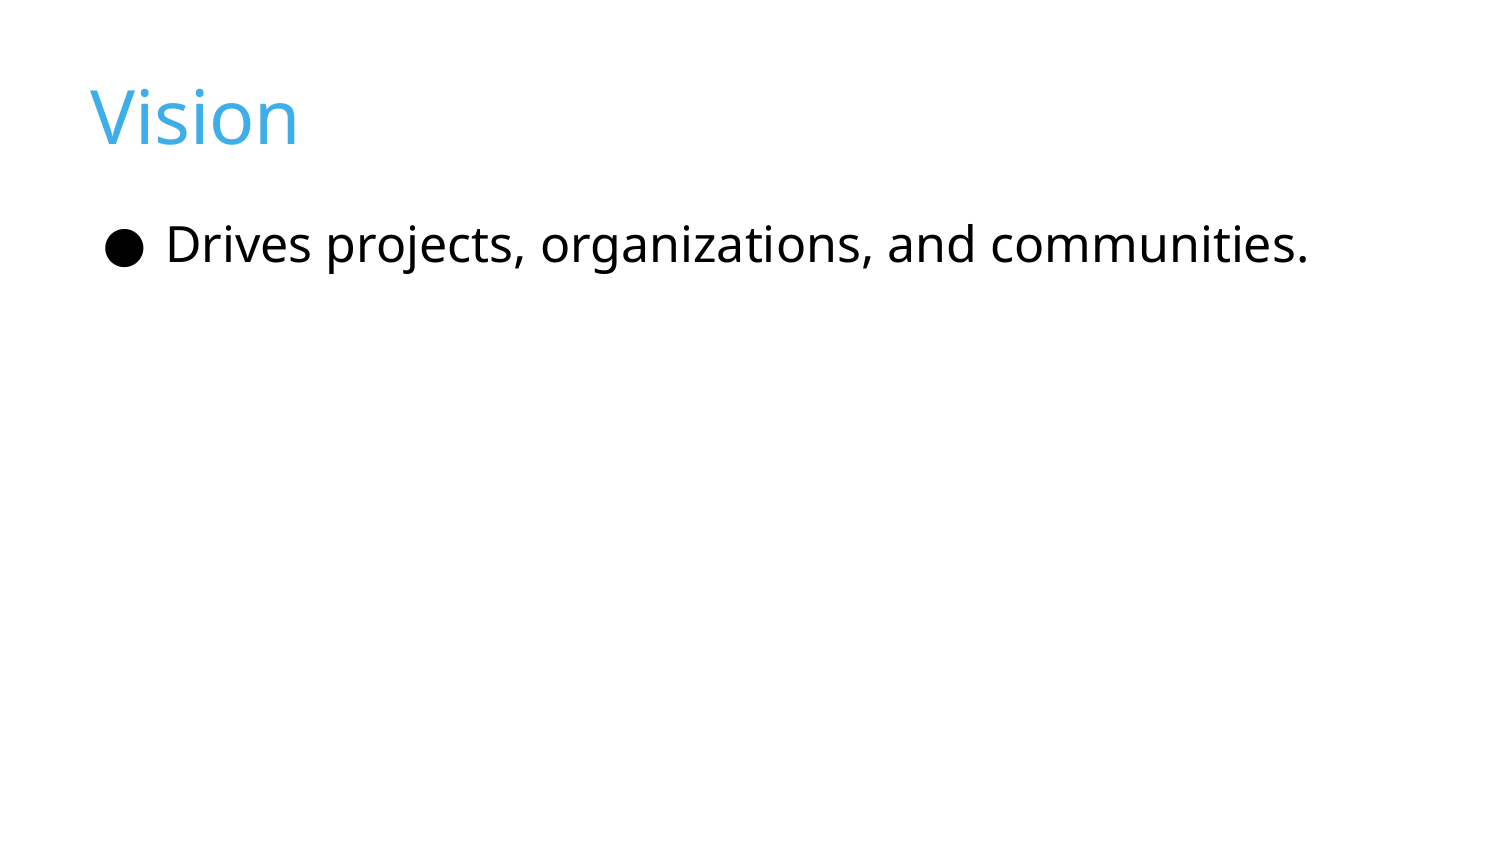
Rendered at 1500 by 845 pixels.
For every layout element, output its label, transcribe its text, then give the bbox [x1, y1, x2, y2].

list Drives projects, organizations, and communities. [75, 197, 1434, 809]
title Vision [75, 33, 1425, 175]
